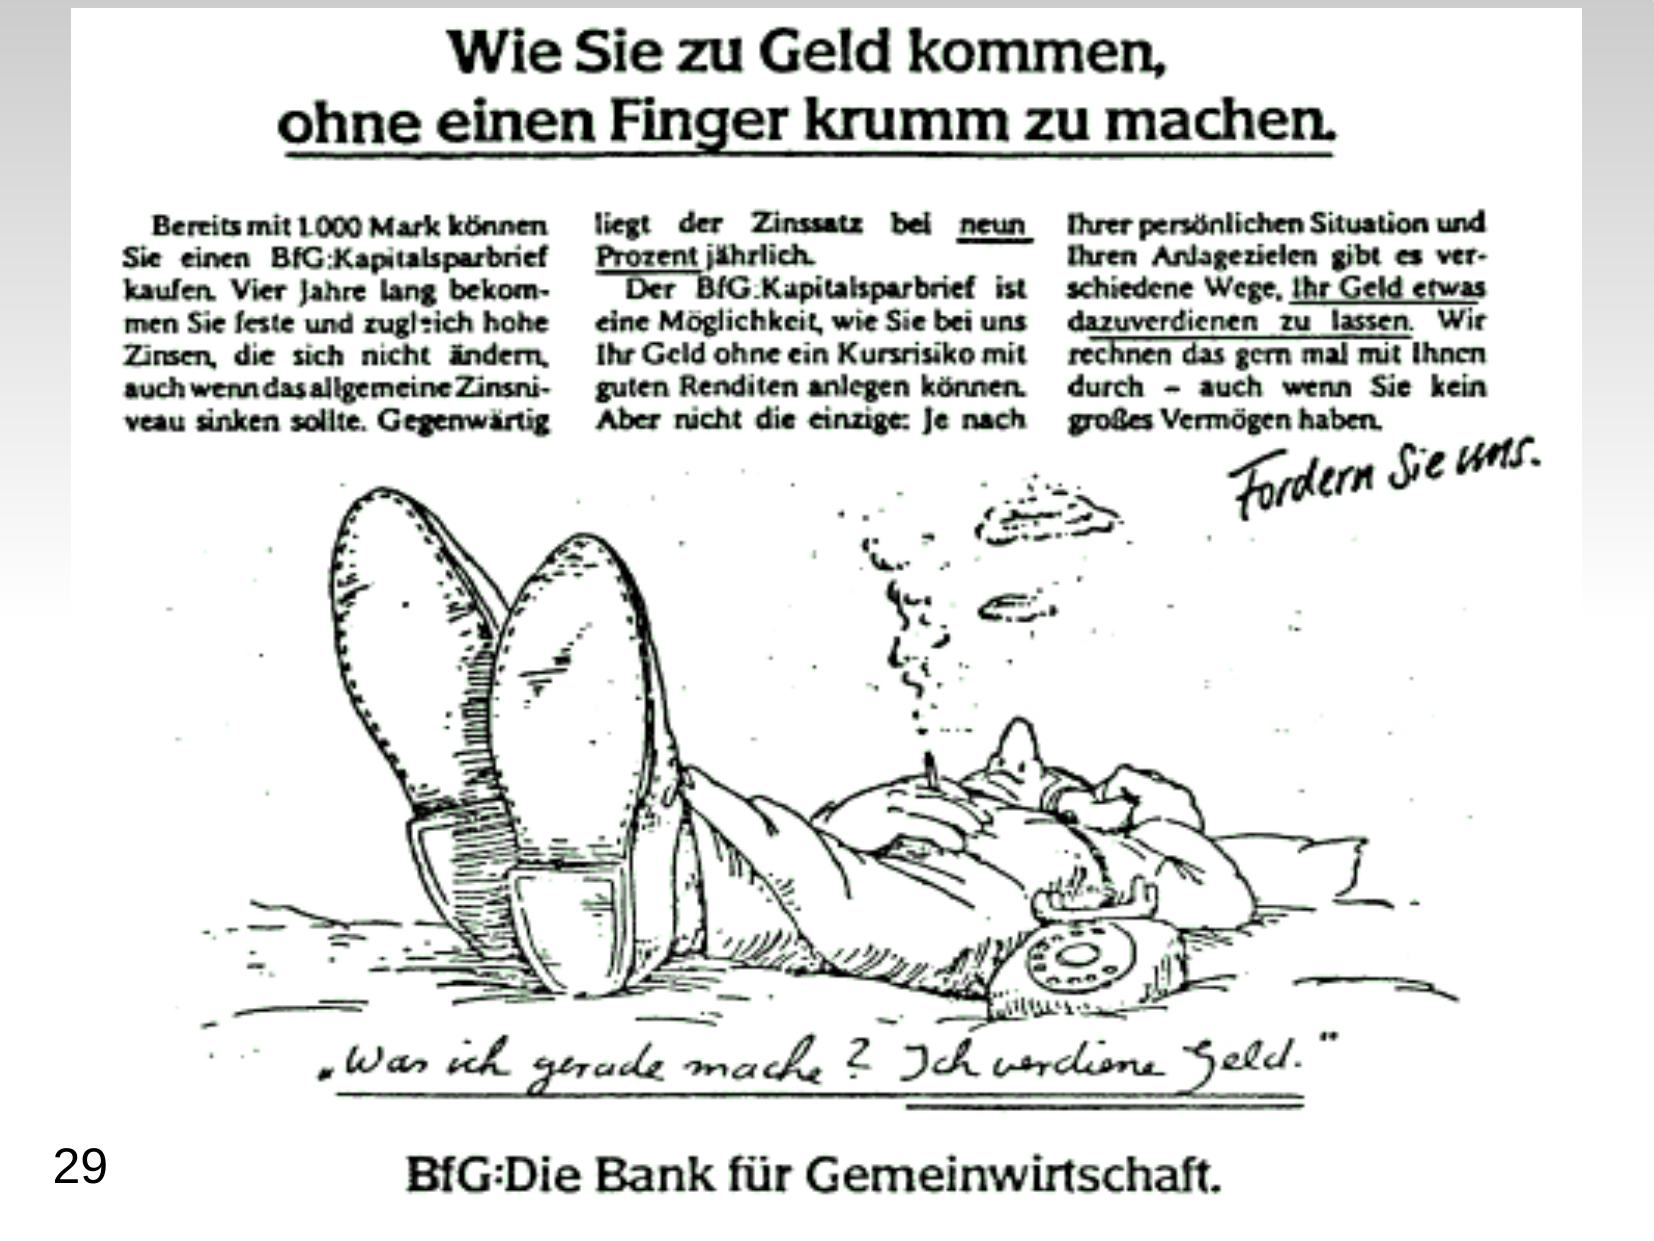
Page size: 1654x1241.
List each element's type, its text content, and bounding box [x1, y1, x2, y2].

text_box <Nummer> [37, 1130, 318, 1207]
picture [71, 8, 1582, 1241]
